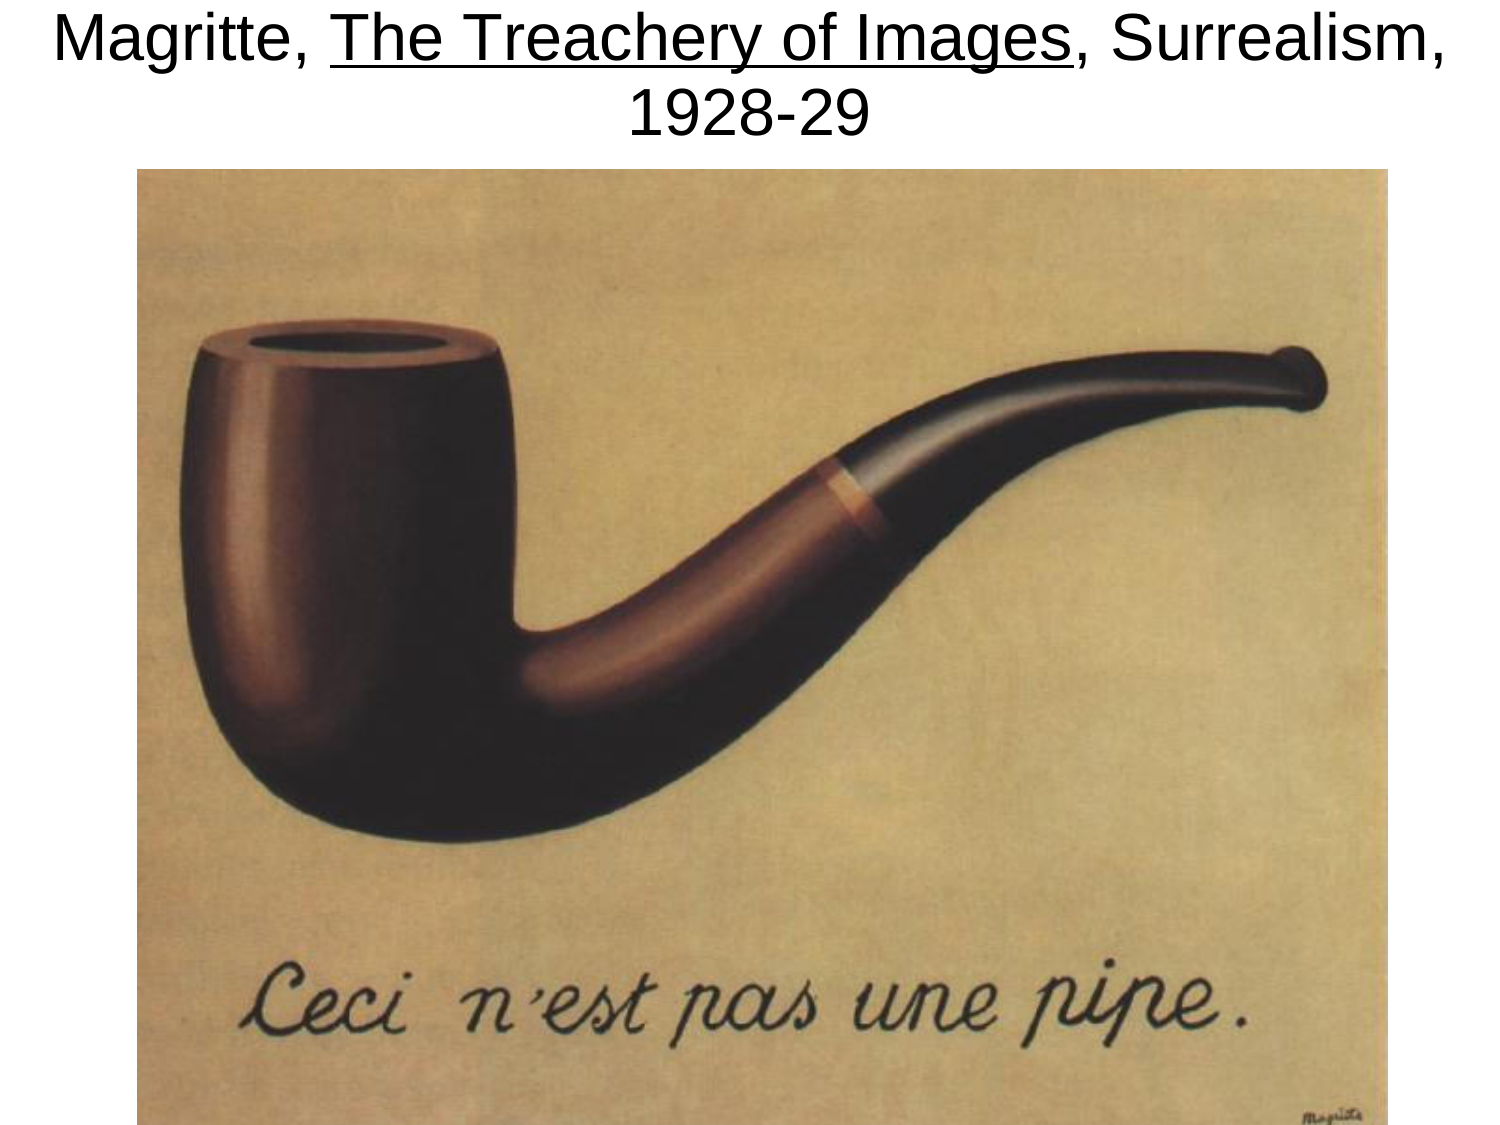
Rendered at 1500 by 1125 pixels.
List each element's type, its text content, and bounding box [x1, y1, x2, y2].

picture [137, 169, 1388, 1125]
title Magritte, The Treachery of Images, Surrealism, 1928-29 [0, 0, 1500, 163]
